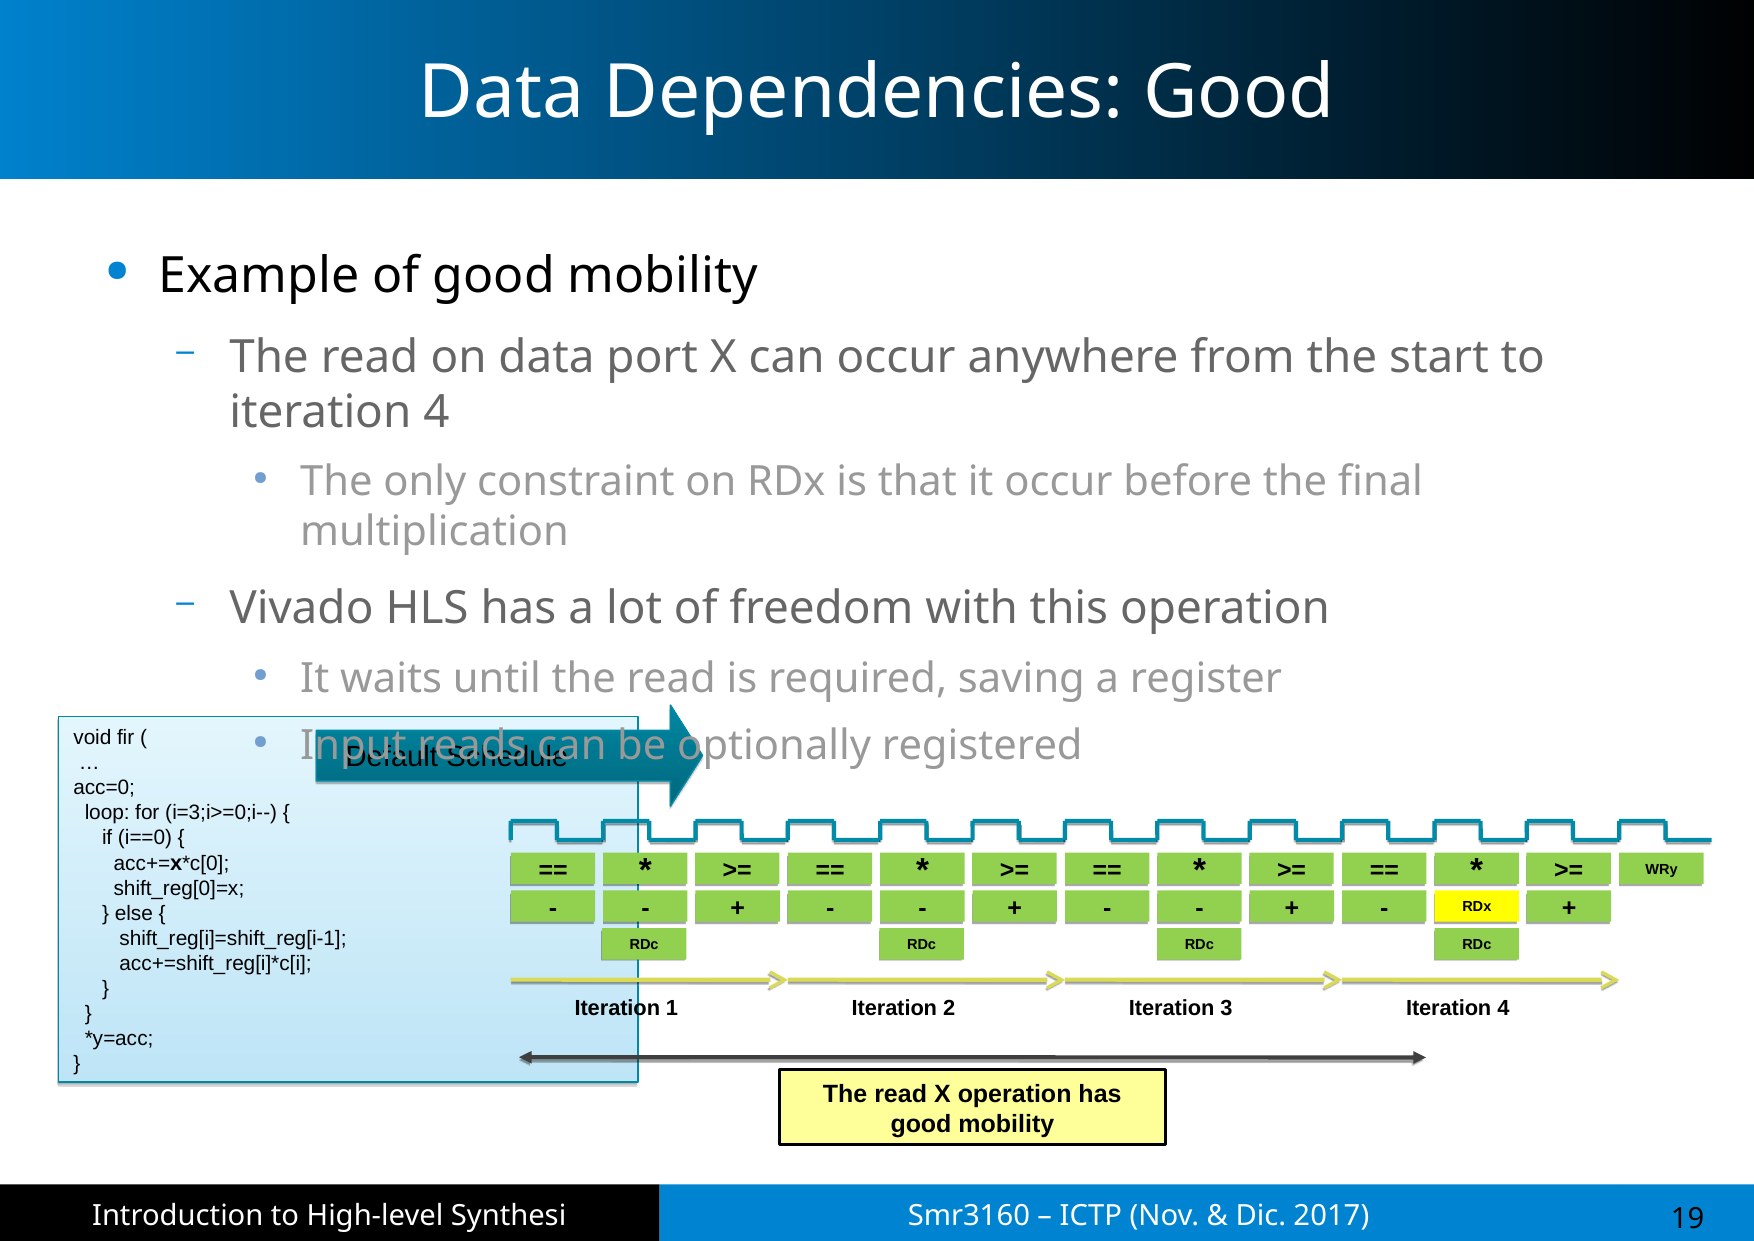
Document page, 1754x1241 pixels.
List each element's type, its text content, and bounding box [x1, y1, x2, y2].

text_box The read X operation has good mobility [779, 1069, 1166, 1145]
text_box Iteration 1 [559, 1010, 694, 1027]
text_box Iteration 4 [1391, 1010, 1525, 1027]
text_box Iteration 2 [836, 1010, 971, 1027]
title Data Dependencies: Good [87, 37, 1667, 139]
text_box void fir ( … acc=0; loop: for (i=3;i>=0;i--) { if (i==0) { acc+=x*c[0]; shift_reg[0]=x; } else { shift_reg[i]=shift_reg[i-1]; acc+=shift_reg[i]*c[i]; } } *y=acc; } [58, 716, 638, 1083]
text_box Iteration 3 [1114, 1010, 1248, 1027]
text_box WRy [1667, 852, 1704, 884]
list Example of good mobility The read on data port X can occur anywhere from the start to iteration 4 The only constraint on RDx is that it occur before the final multiplication Vivado HLS has a lot of freedom with this operation It waits until the read is required, saving a register Input reads can be optionally registered [87, 242, 1667, 1010]
